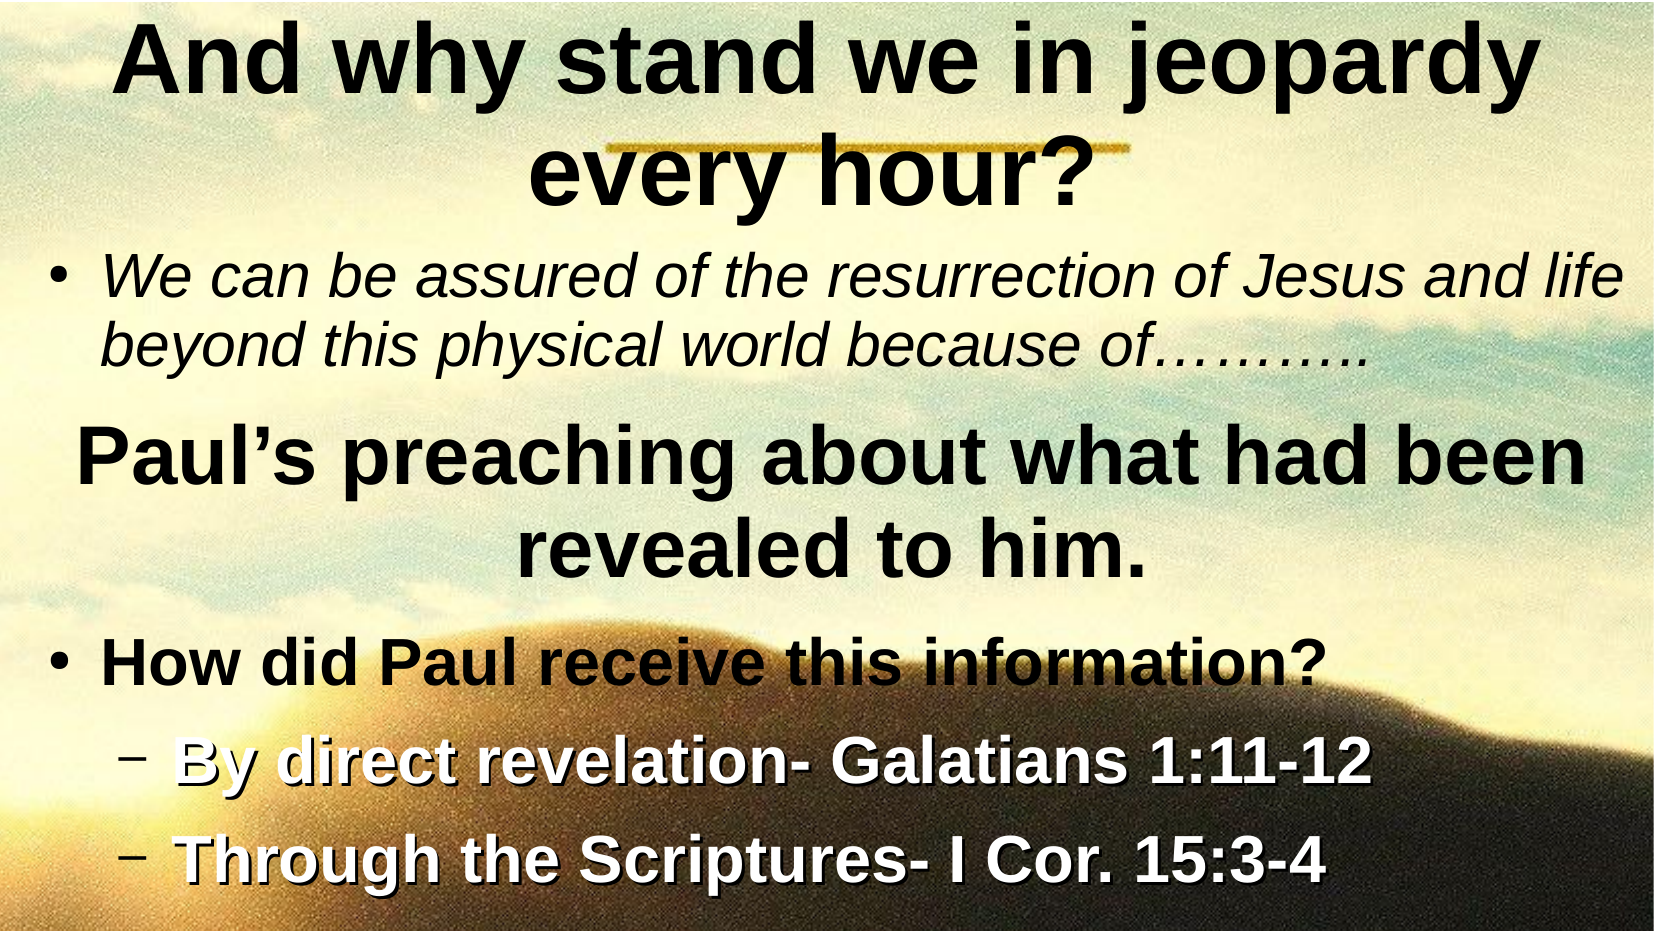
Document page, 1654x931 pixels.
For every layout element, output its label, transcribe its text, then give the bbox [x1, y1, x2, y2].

picture [0, 2, 1654, 931]
list We can be assured of the resurrection of Jesus and life beyond this physical world because of……….. Paul’s preaching about what had been revealed to him. How did Paul receive this information? By direct revelation- Galatians 1:11-12 Through the Scriptures- I Cor. 15:3-4 [30, 240, 1636, 916]
title And why stand we in jeopardy every hour? [82, 2, 1571, 227]
